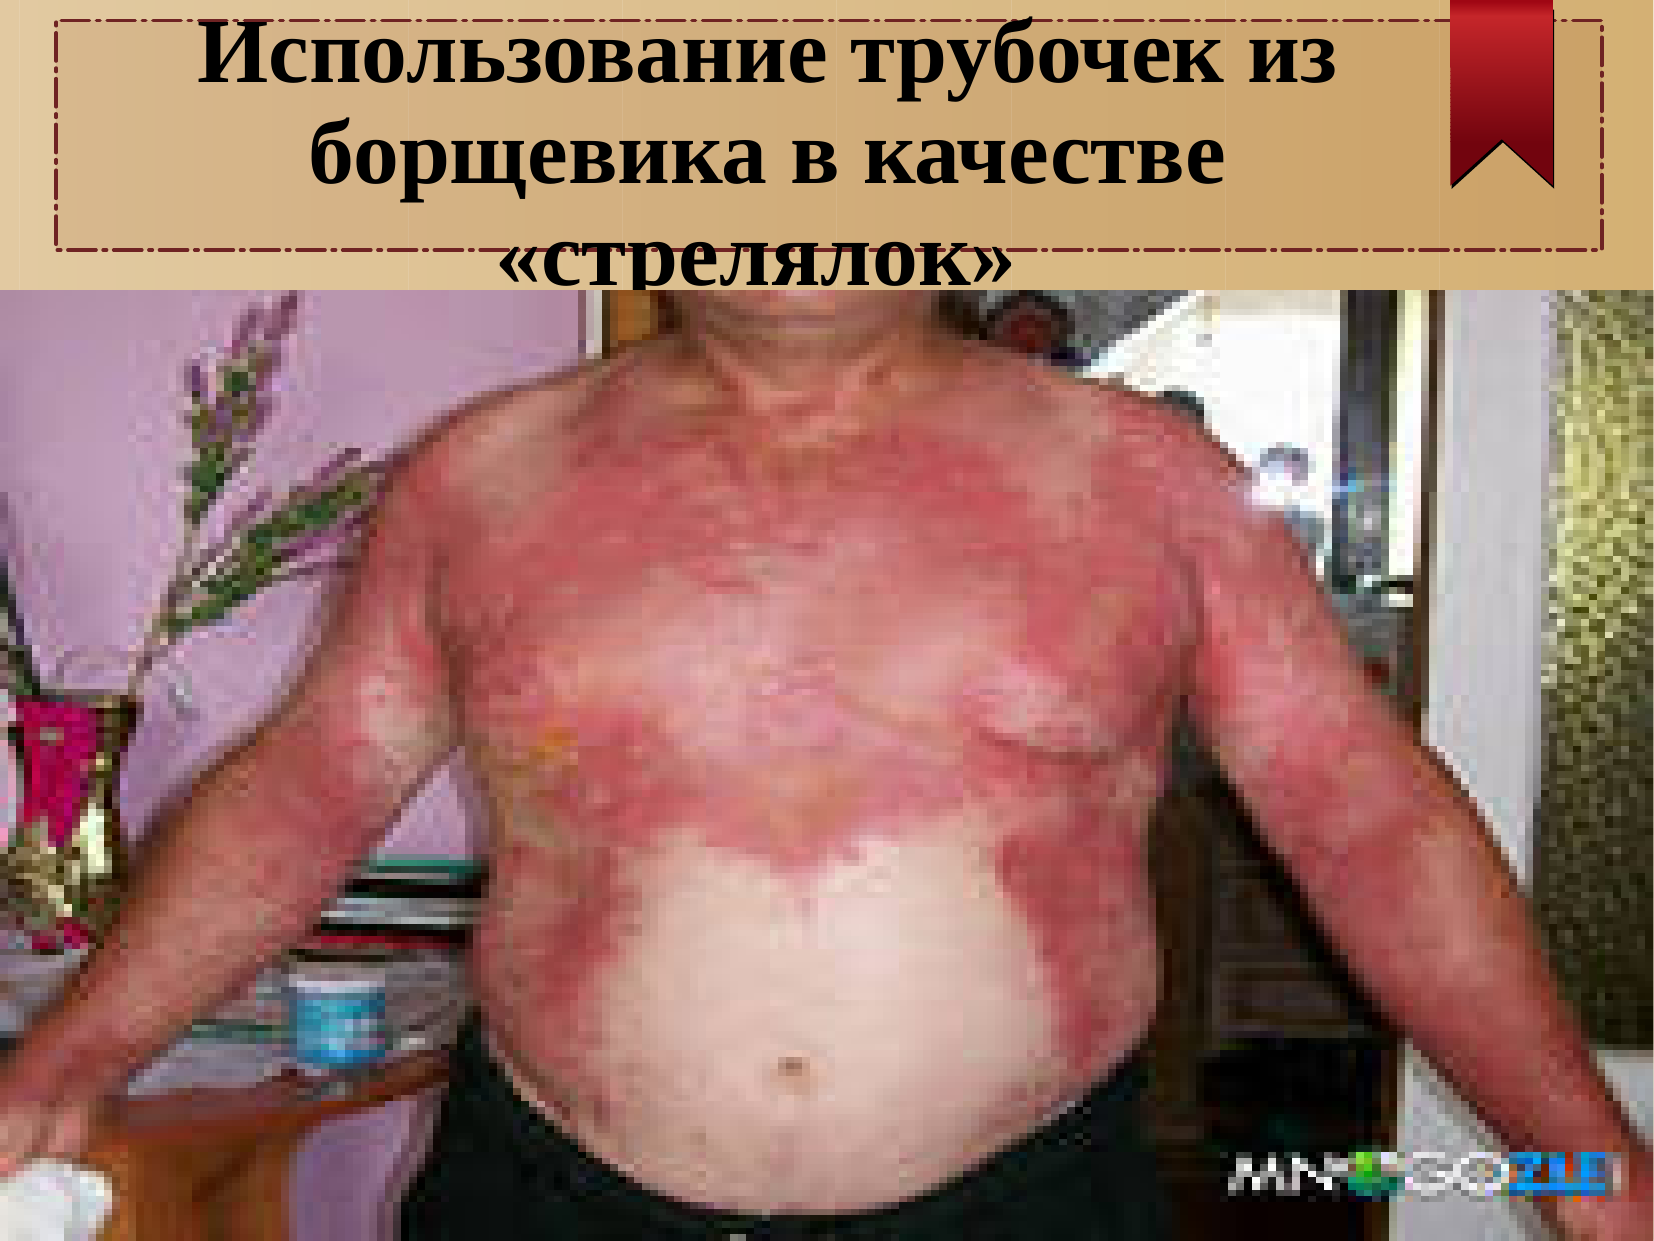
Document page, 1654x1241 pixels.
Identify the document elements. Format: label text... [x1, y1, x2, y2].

picture [0, 290, 1654, 1241]
title Использование трубочек из борщевика в качестве «стрелялок» [82, 0, 1453, 290]
